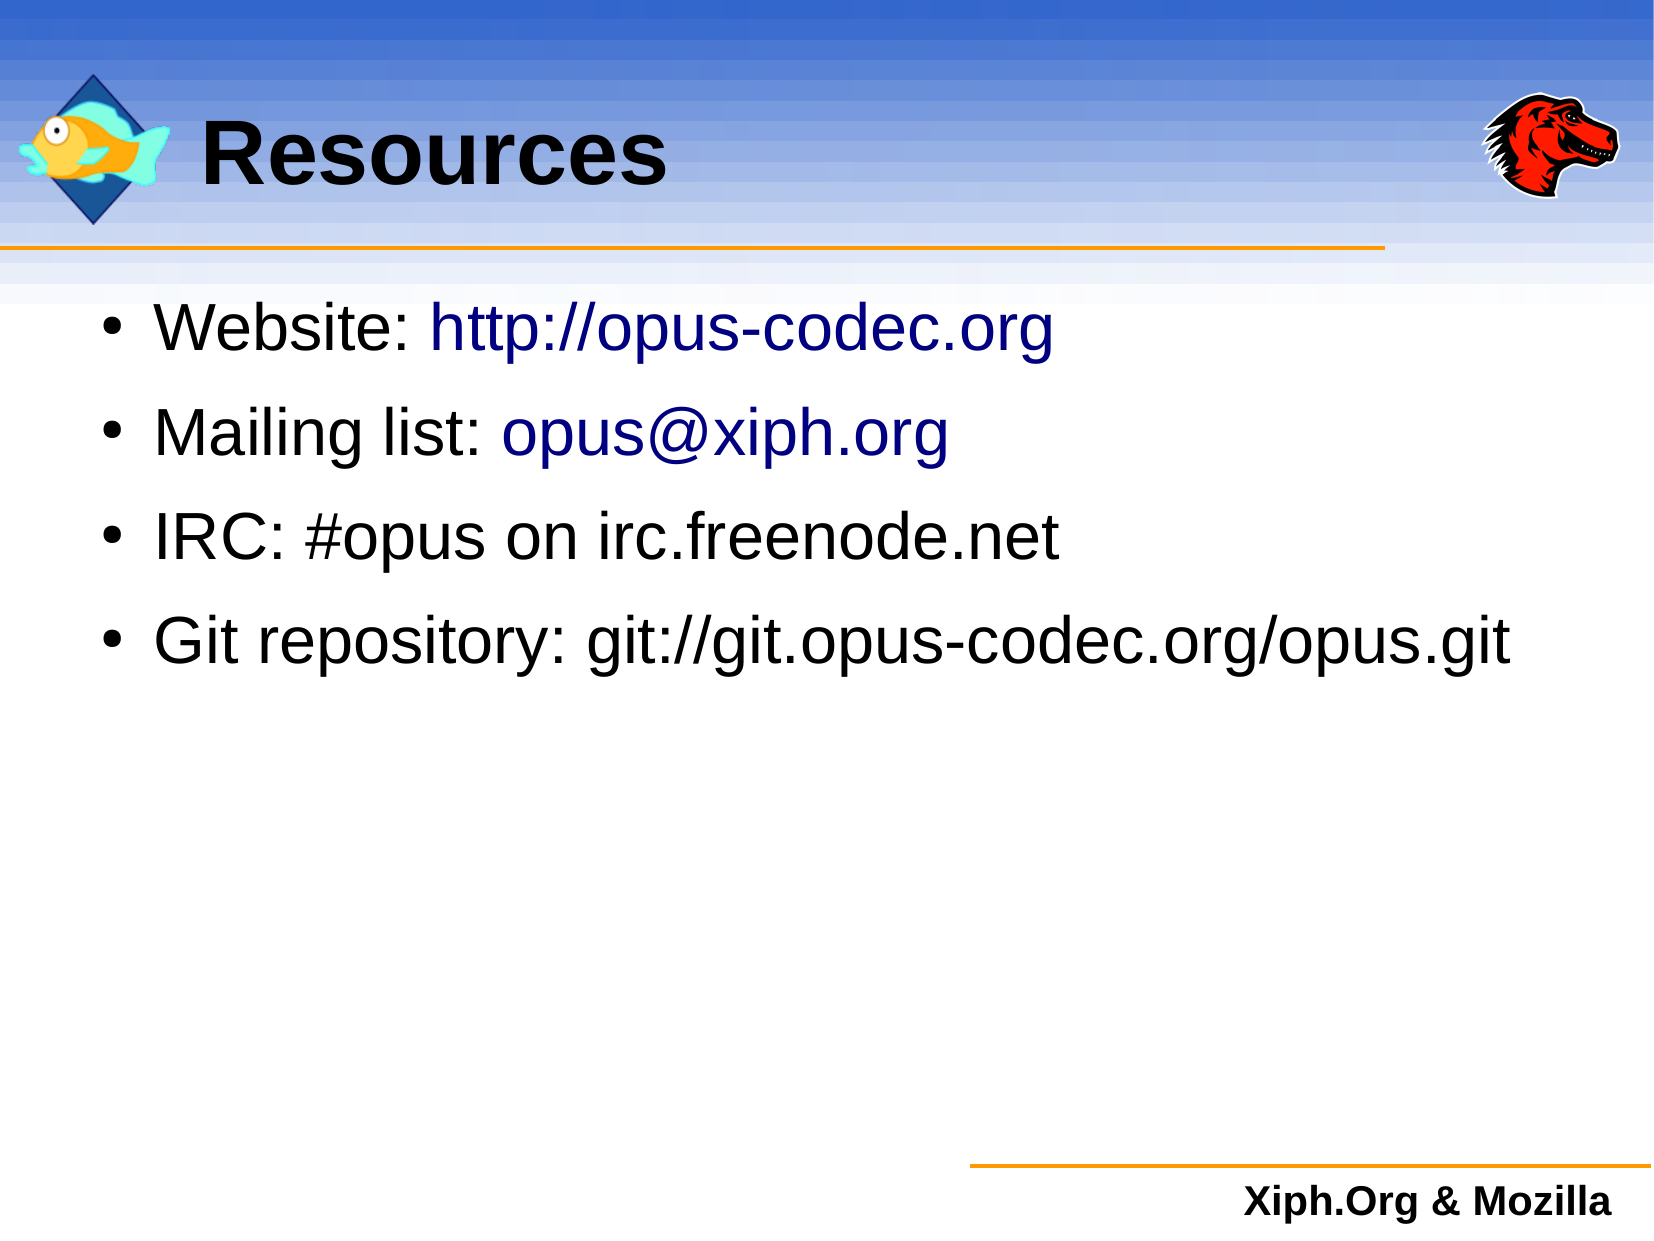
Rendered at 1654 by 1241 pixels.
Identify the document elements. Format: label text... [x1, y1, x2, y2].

list Website: http://opus-codec.org Mailing list: opus@xiph.org IRC: #opus on irc.freenode.net Git repository: git://git.opus-codec.org/opus.git [82, 290, 1538, 1010]
picture [0, 0, 1654, 1241]
title Resources [200, 49, 1571, 257]
